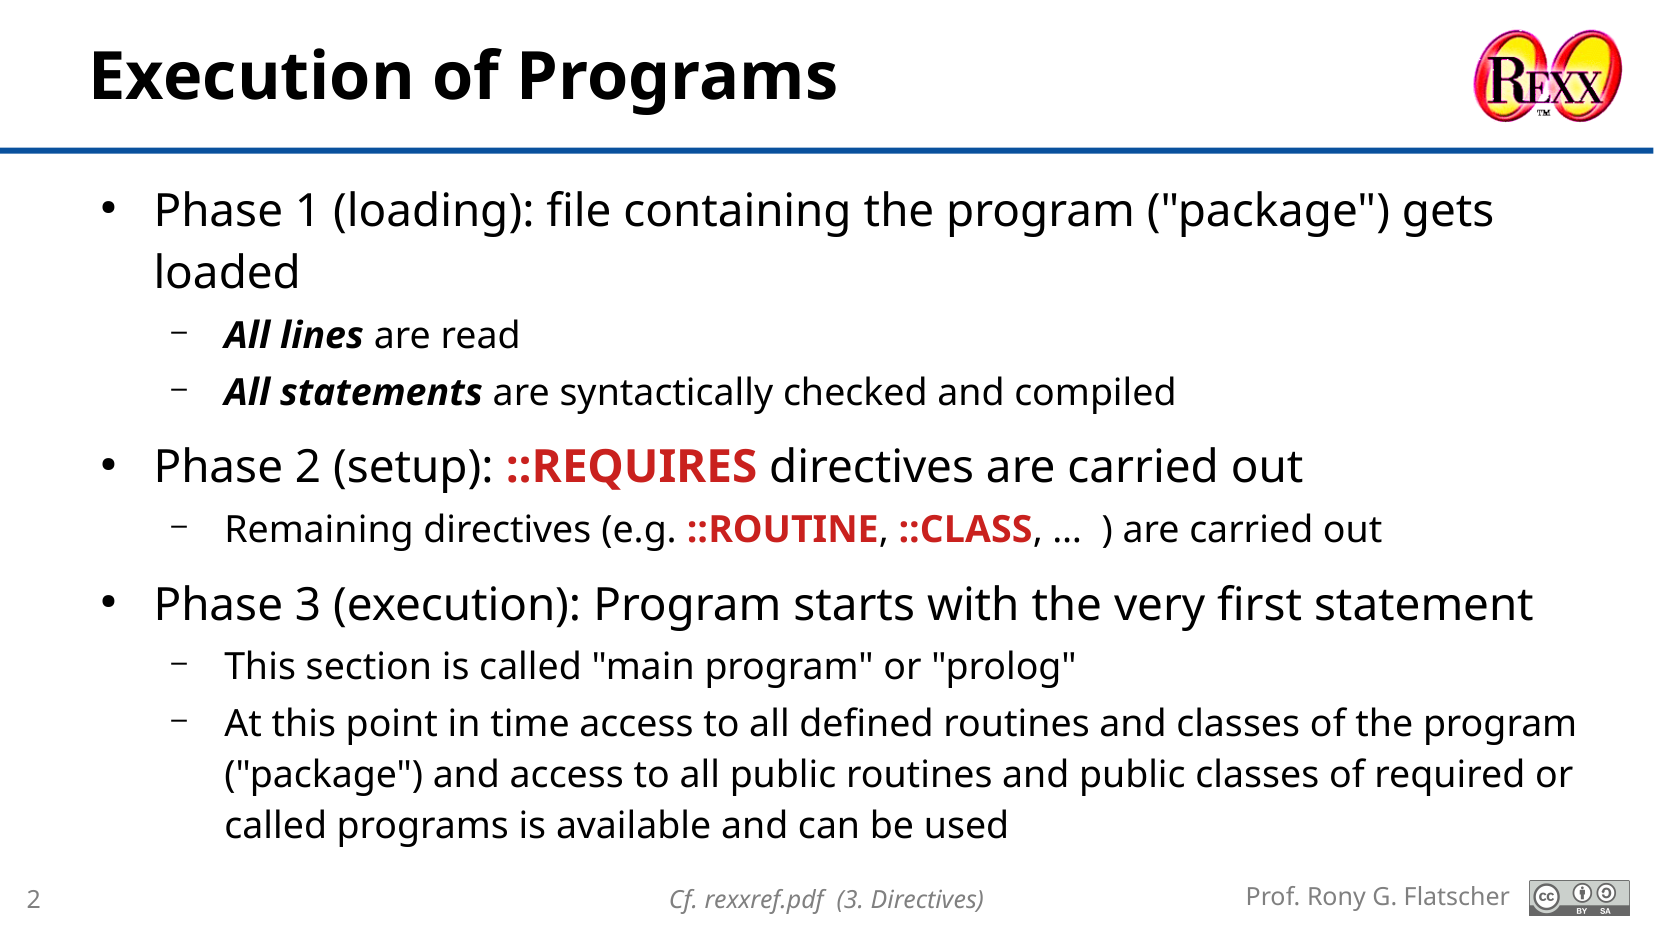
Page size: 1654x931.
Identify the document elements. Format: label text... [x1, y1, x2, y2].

text_box Cf. rexxref.pdf (3. Directives) [0, 874, 1654, 922]
list Phase 1 (loading): file containing the program ("package") gets loaded All lines are read All statements are syntactically checked and compiled Phase 2 (setup): ::REQUIRES directives are carried out Remaining directives (e.g. ::ROUTINE, ::CLASS, … ) are carried out Phase 3 (execution): Program starts with the very first statement This section is called "main program" or "prolog" At this point in time access to all defined routines and classes of the program ("package") and access to all public routines and public classes of required or called programs is available and can be used [82, 177, 1625, 857]
title Execution of Programs [29, 0, 1654, 148]
